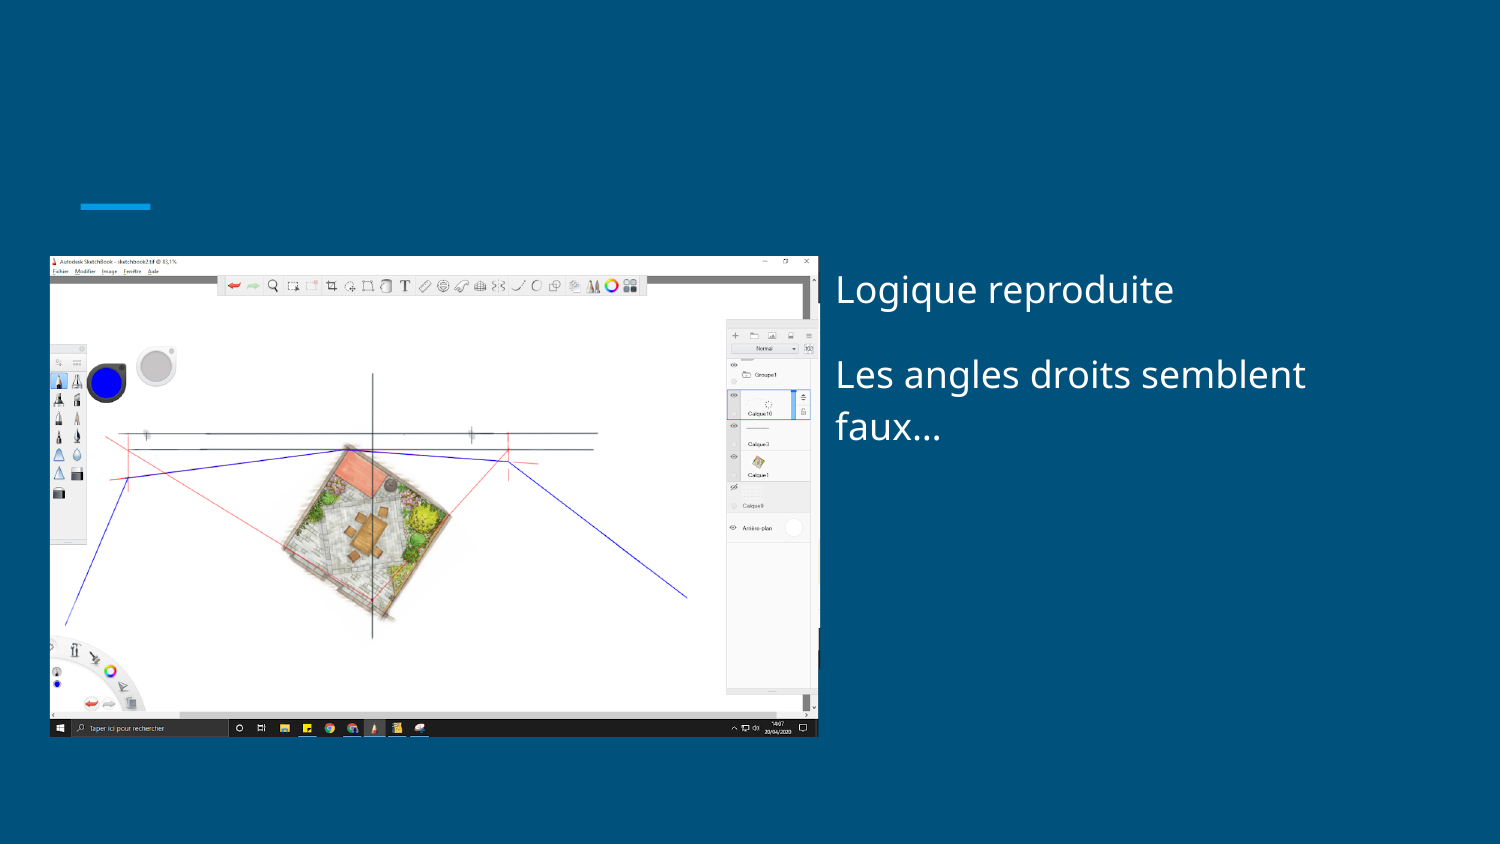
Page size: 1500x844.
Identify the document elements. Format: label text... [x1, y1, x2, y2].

list Logique reproduite Les angles droits semblent faux… [820, 244, 1437, 750]
picture [50, 257, 820, 736]
